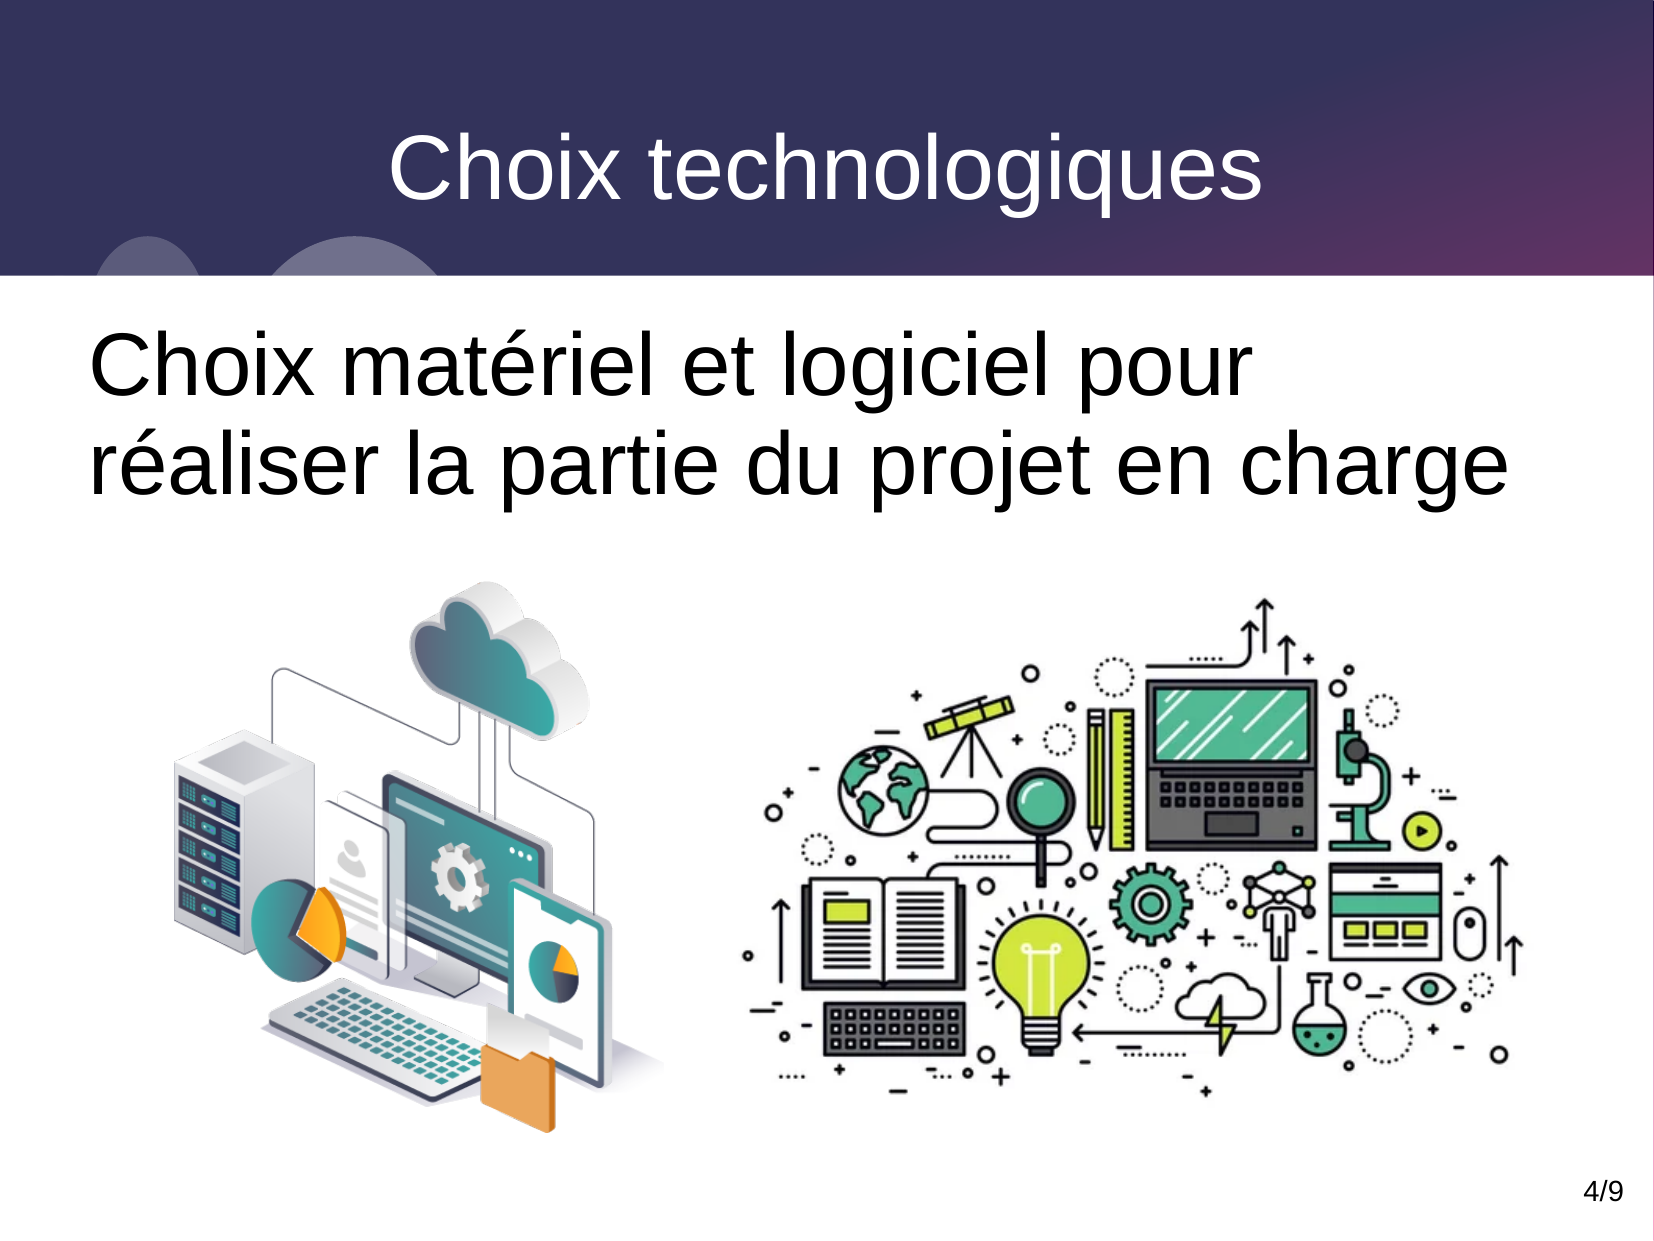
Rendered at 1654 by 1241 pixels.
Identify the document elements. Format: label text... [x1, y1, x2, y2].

title Choix technologiques [88, 59, 1565, 276]
picture [174, 531, 1602, 1176]
subtitle Choix matériel et logiciel pour réaliser la partie du projet en charge [88, 314, 1565, 1103]
